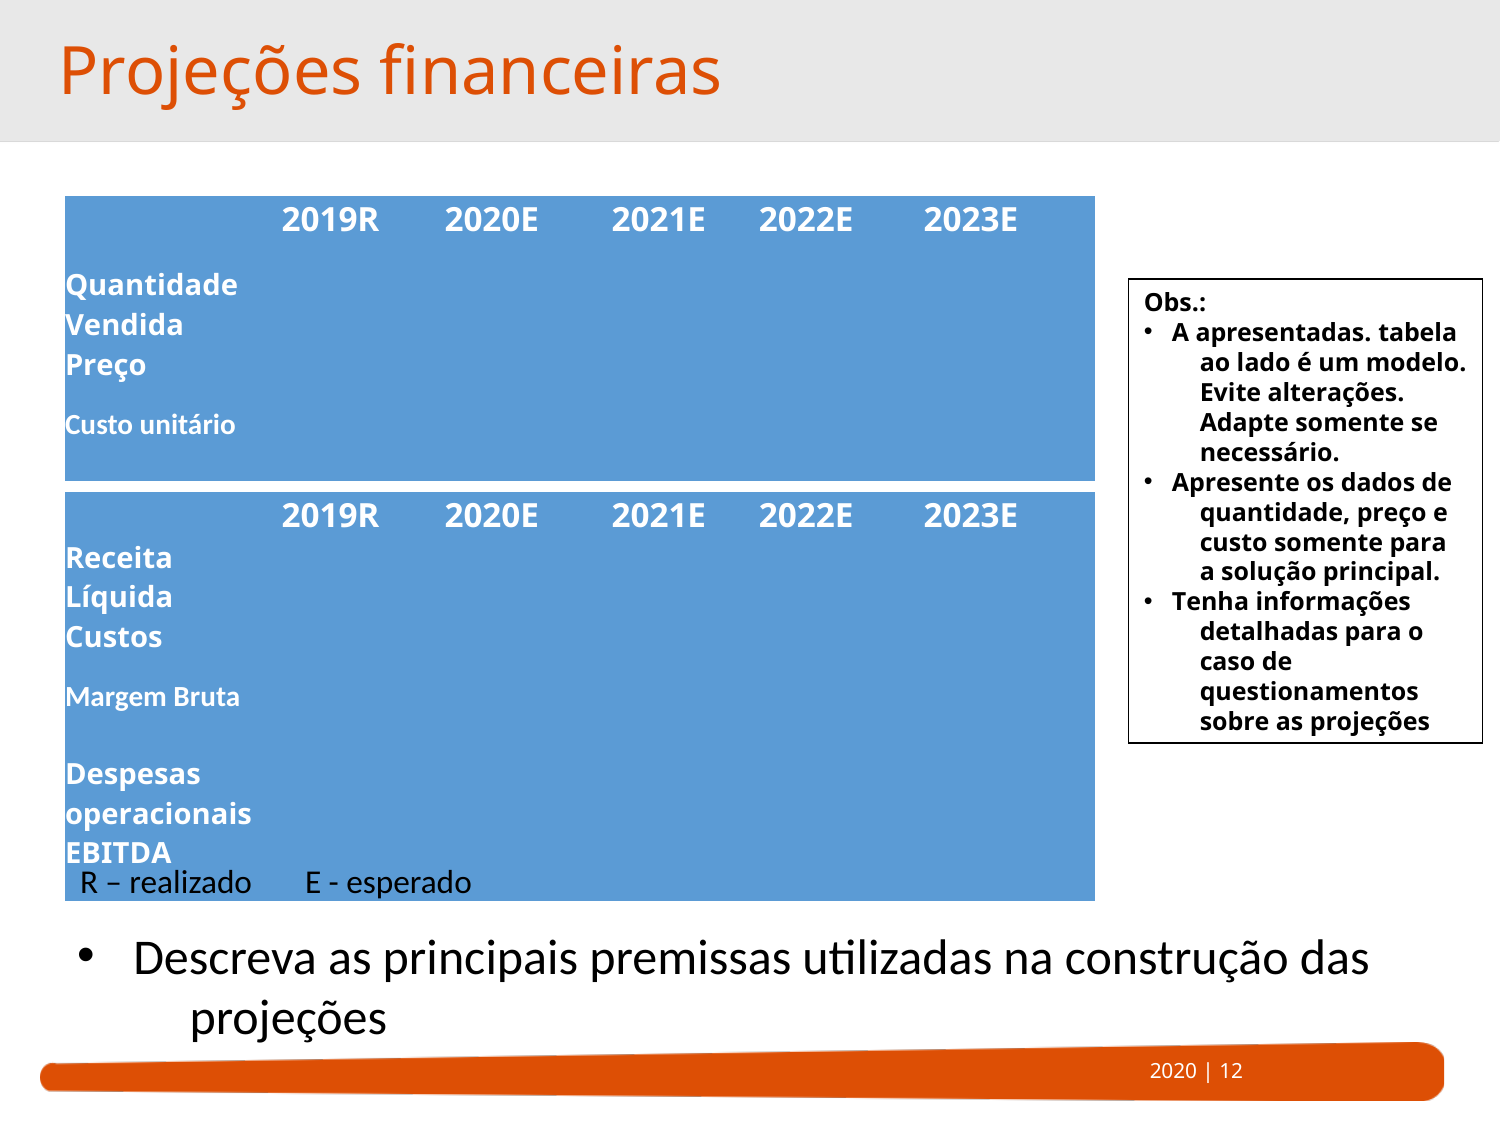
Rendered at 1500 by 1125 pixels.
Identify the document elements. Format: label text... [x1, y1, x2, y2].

table_cell Margem Bruta [65, 685, 282, 753]
table_header 2023E [924, 211, 935, 227]
table_cell Despesas operacionais [65, 753, 282, 833]
table_cell [759, 537, 924, 616]
table_header 2020E [445, 507, 456, 523]
table_cell [282, 616, 445, 685]
table_cell [282, 413, 445, 481]
table_header [65, 196, 282, 265]
table_cell [445, 537, 612, 616]
text_box R – realizado E - esperado [64, 857, 1415, 911]
table_header 2021E [612, 492, 759, 537]
table_cell [282, 344, 445, 413]
table_header 2019R [282, 492, 445, 537]
table_header 2022E [759, 196, 924, 265]
table_cell [612, 344, 759, 413]
table_cell [924, 265, 1095, 344]
table_cell [445, 833, 612, 857]
table_header 2023E [924, 196, 1095, 265]
table_header 2020E [445, 492, 612, 537]
text_box Obs.: A apresentadas. tabela ao lado é um modelo. Evite alterações. Adapte somente se necessário. Apresente os dados de quantidade, preço e custo somente para a solução principal. Tenha informações detalhadas para o caso de questionamentos sobre as projeções [1128, 278, 1483, 719]
text_box Projeções financeiras [58, 2, 1440, 148]
table_header [65, 492, 282, 537]
table_header 2021E [612, 196, 759, 265]
table_header 2022E [759, 492, 924, 537]
table_cell [445, 685, 612, 753]
table_cell [759, 265, 924, 344]
table_header 2019R [282, 196, 445, 265]
table_cell [445, 344, 612, 413]
table_cell [759, 753, 924, 833]
table_cell [612, 537, 759, 616]
table_cell [445, 413, 612, 481]
table_cell [612, 685, 759, 753]
table_cell Quantidade Vendida [65, 265, 282, 344]
table_cell [759, 616, 924, 685]
table_cell [759, 685, 924, 753]
table_cell [759, 344, 924, 413]
table_cell [445, 616, 612, 685]
table_cell [282, 265, 445, 344]
table_cell Custo unitário [65, 413, 282, 481]
table_cell [445, 753, 612, 833]
table_cell [445, 265, 612, 344]
table_cell [282, 685, 445, 753]
table_cell [924, 685, 1095, 753]
table_cell [612, 413, 759, 481]
table_cell [282, 833, 445, 857]
table_cell [612, 833, 759, 857]
table_cell [612, 616, 759, 685]
table_header 2022E [759, 211, 770, 227]
table_cell [612, 753, 759, 833]
table_cell [282, 537, 445, 616]
table_cell [759, 833, 924, 857]
table_header 2023E [924, 507, 935, 523]
table_cell [924, 413, 1095, 481]
table_cell [924, 344, 1095, 413]
table_header 2019R [282, 211, 293, 227]
table_cell EBITDA [65, 833, 282, 857]
table_header 2019R [282, 507, 293, 523]
table_header 2021E [612, 507, 623, 523]
table_header 2020E [445, 211, 456, 227]
table_cell [759, 413, 924, 481]
table_header 2021E [612, 211, 623, 227]
text_box Descreva as principais premissas utilizadas na construção das projeções [62, 916, 1413, 1071]
table_cell Preço [65, 344, 282, 413]
table_header 2023E [924, 492, 1095, 537]
table_cell [924, 753, 1095, 833]
table_cell [924, 537, 1095, 616]
table_cell Custos [65, 616, 282, 685]
table_cell Receita Líquida [65, 537, 282, 616]
table_cell [924, 833, 1095, 857]
table_cell [612, 265, 759, 344]
table_cell [282, 753, 445, 833]
table_header 2020E [445, 196, 612, 265]
table_cell [924, 616, 1095, 685]
table_header 2022E [759, 507, 770, 523]
